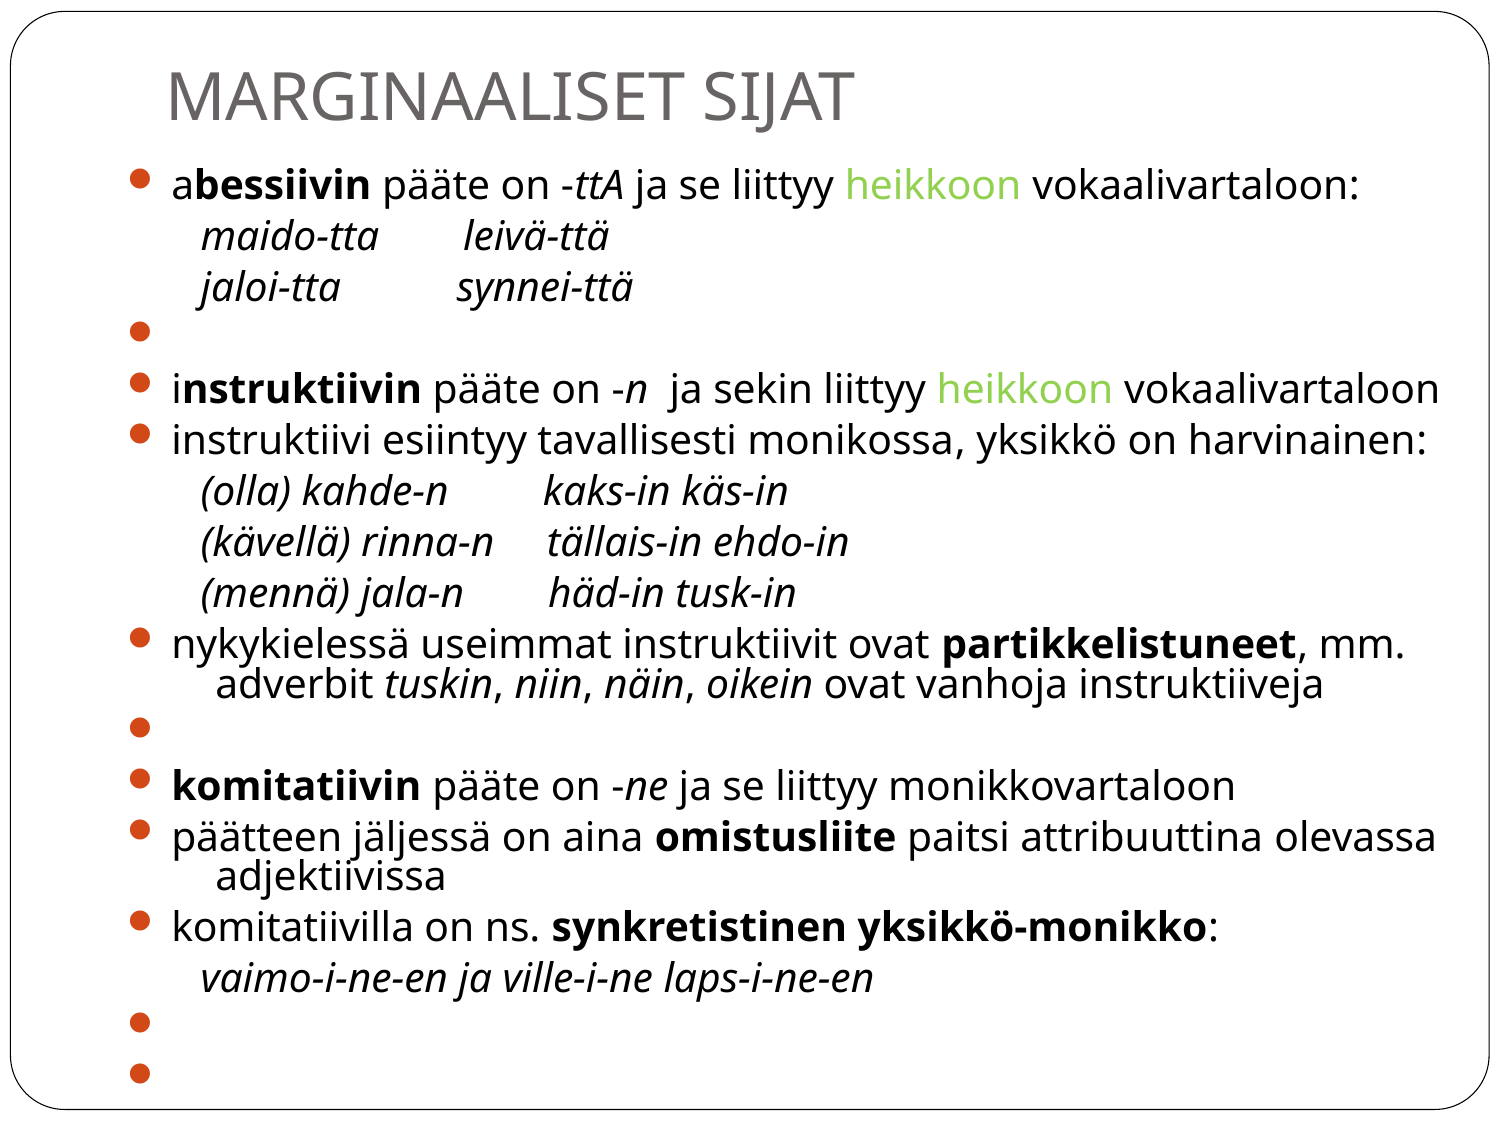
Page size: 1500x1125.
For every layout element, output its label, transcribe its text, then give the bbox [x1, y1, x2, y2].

title MARGINAALISET SIJAT [150, 45, 1426, 150]
list abessiivin pääte on -ttA ja se liittyy heikkoon vokaalivartaloon: maido-tta leivä-ttä jaloi-tta synnei-ttä instruktiivin pääte on -n ja sekin liittyy heikkoon vokaalivartaloon instruktiivi esiintyy tavallisesti monikossa, yksikkö on harvinainen: (olla) kahde-n kaks-in käs-in (kävellä) rinna-n tällais-in ehdo-in (mennä) jala-n häd-in tusk-in nykykielessä useimmat instruktiivit ovat partikkelistuneet, mm. adverbit tuskin, niin, näin, oikein ovat vanhoja instruktiiveja komitatiivin pääte on -ne ja se liittyy monikkovartaloon päätteen jäljessä on aina omistusliite paitsi attribuuttina olevassa adjektiivissa komitatiivilla on ns. synkretistinen yksikkö-monikko: vaimo-i-ne-en ja ville-i-ne laps-i-ne-en [112, 160, 1471, 1083]
